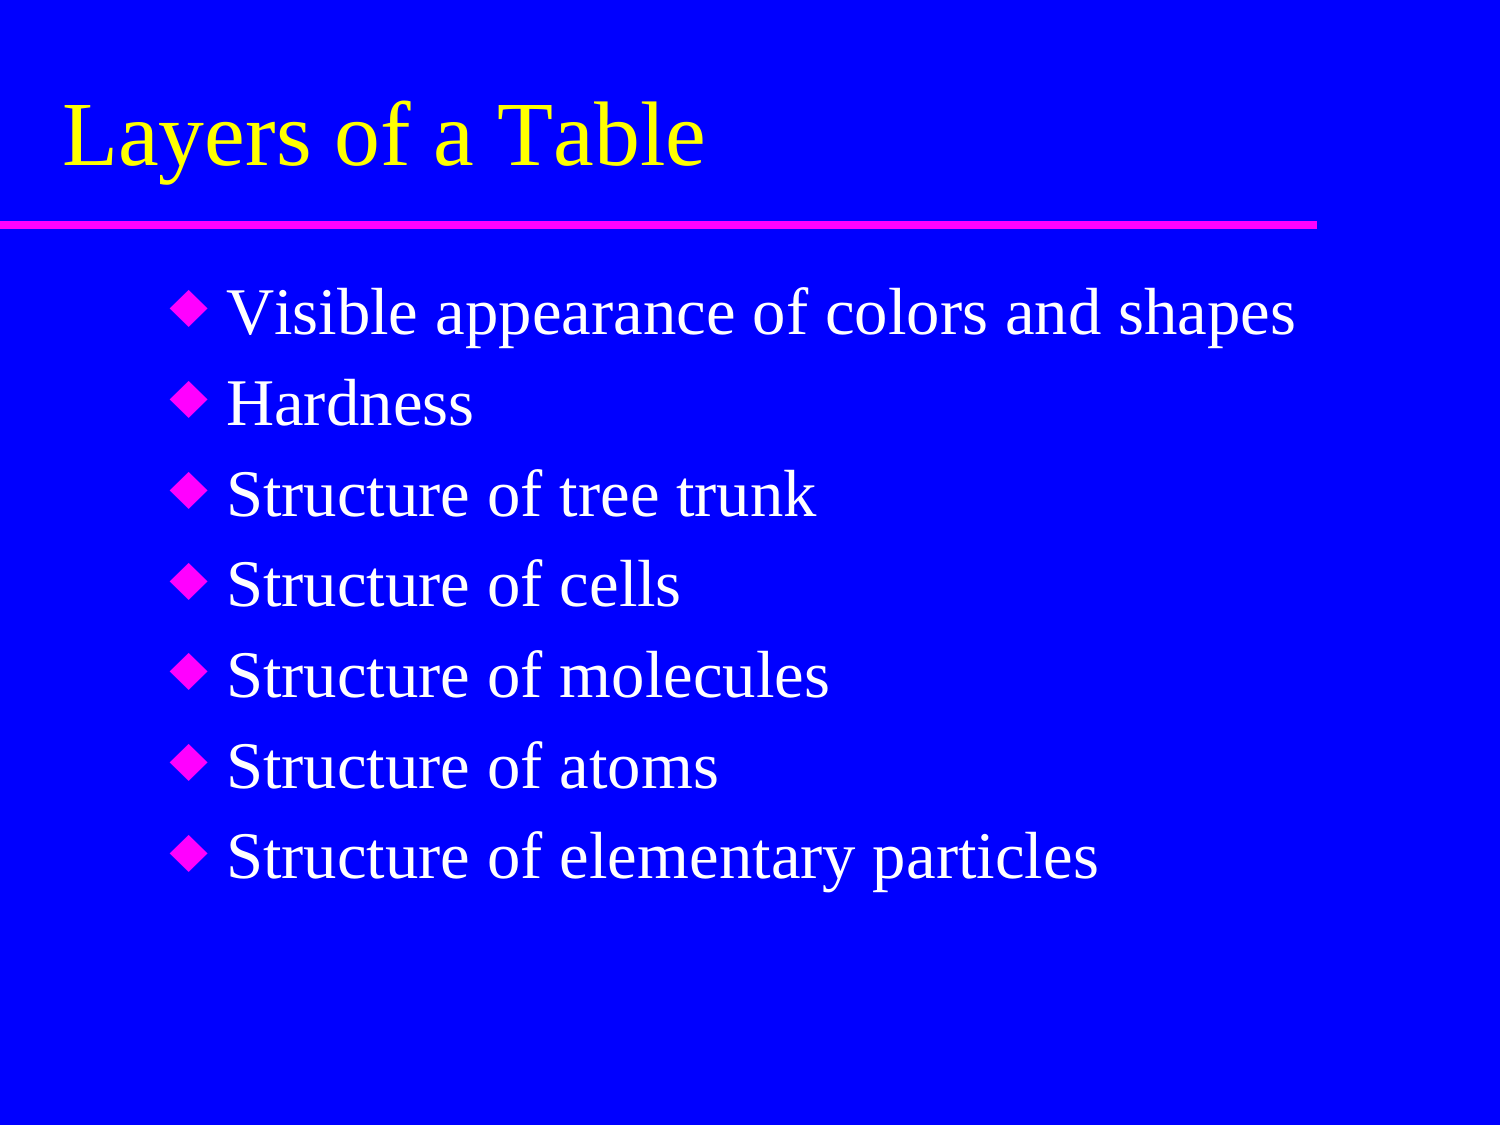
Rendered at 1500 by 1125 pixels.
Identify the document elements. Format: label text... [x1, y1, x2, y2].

list Visible appearance of colors and shapes Hardness Structure of tree trunk Structure of cells Structure of molecules Structure of atoms Structure of elementary particles [169, 275, 1438, 936]
title Layers of a Table [62, 51, 1338, 218]
